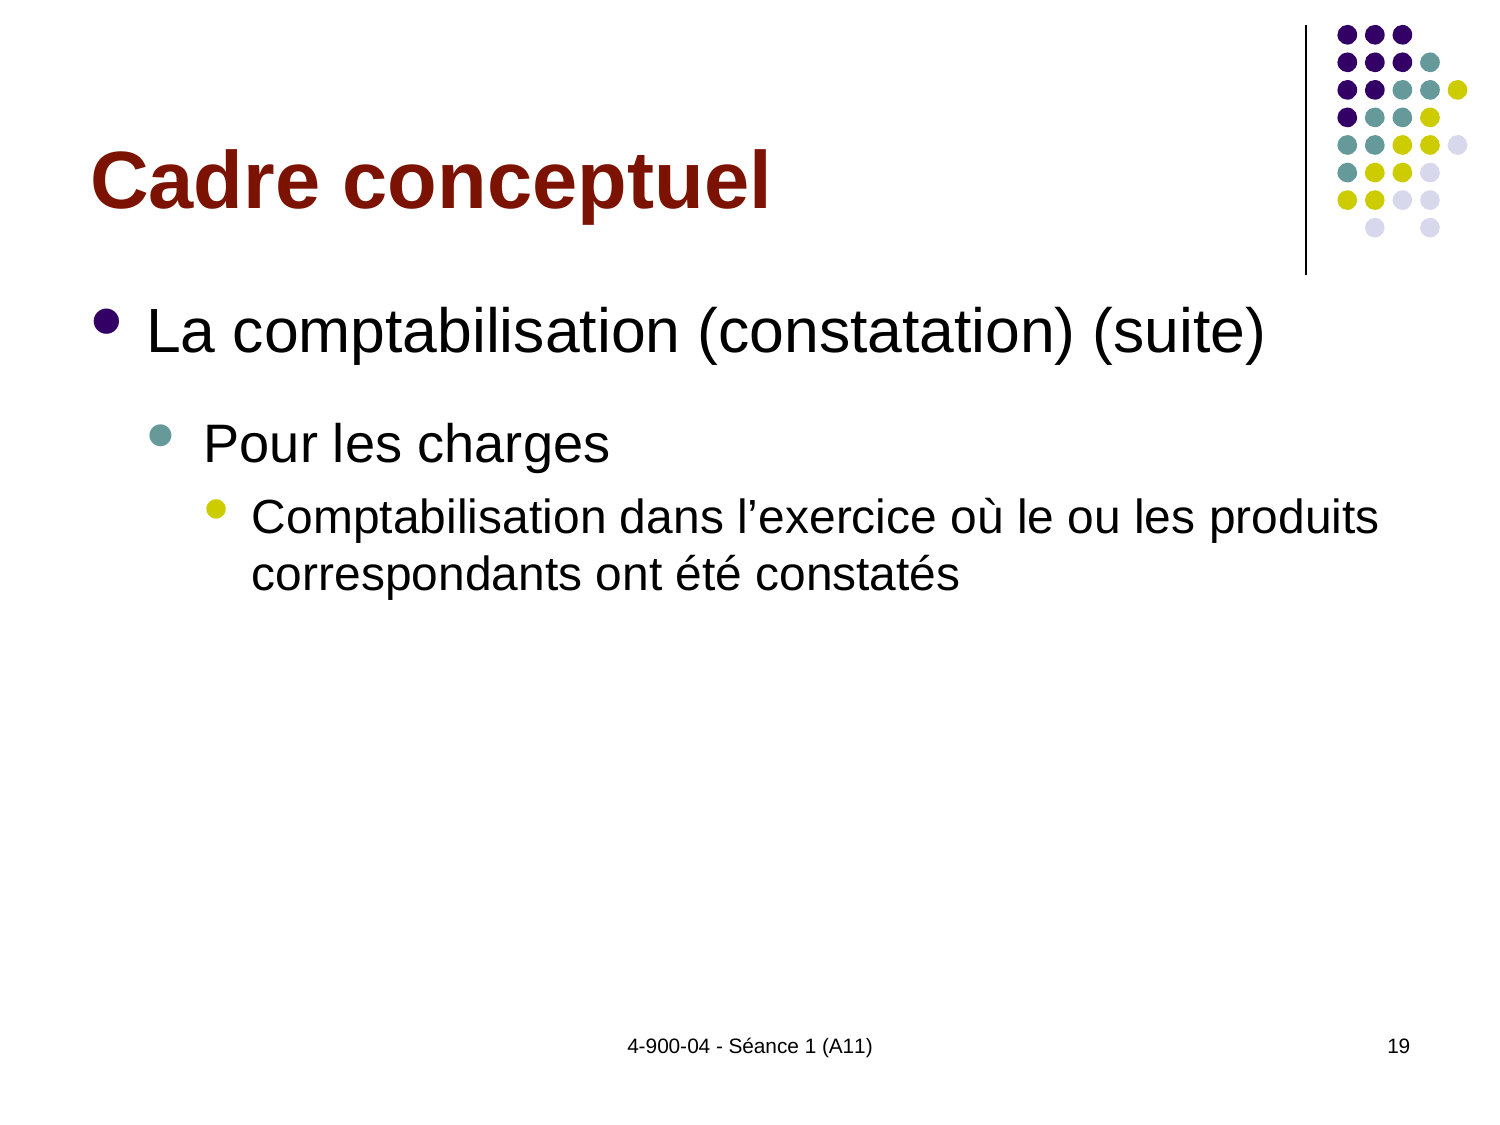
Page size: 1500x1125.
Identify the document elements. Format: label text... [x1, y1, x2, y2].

list La comptabilisation (constatation) (suite) Pour les charges Comptabilisation dans l’exercice où le ou les produits correspondants ont été constatés [75, 282, 1426, 1006]
text_box 4-900-04 - Séance 1 (A11) [512, 1025, 988, 1101]
text_box <numéro> [1074, 1025, 1426, 1101]
title Cadre conceptuel [74, 20, 1313, 233]
